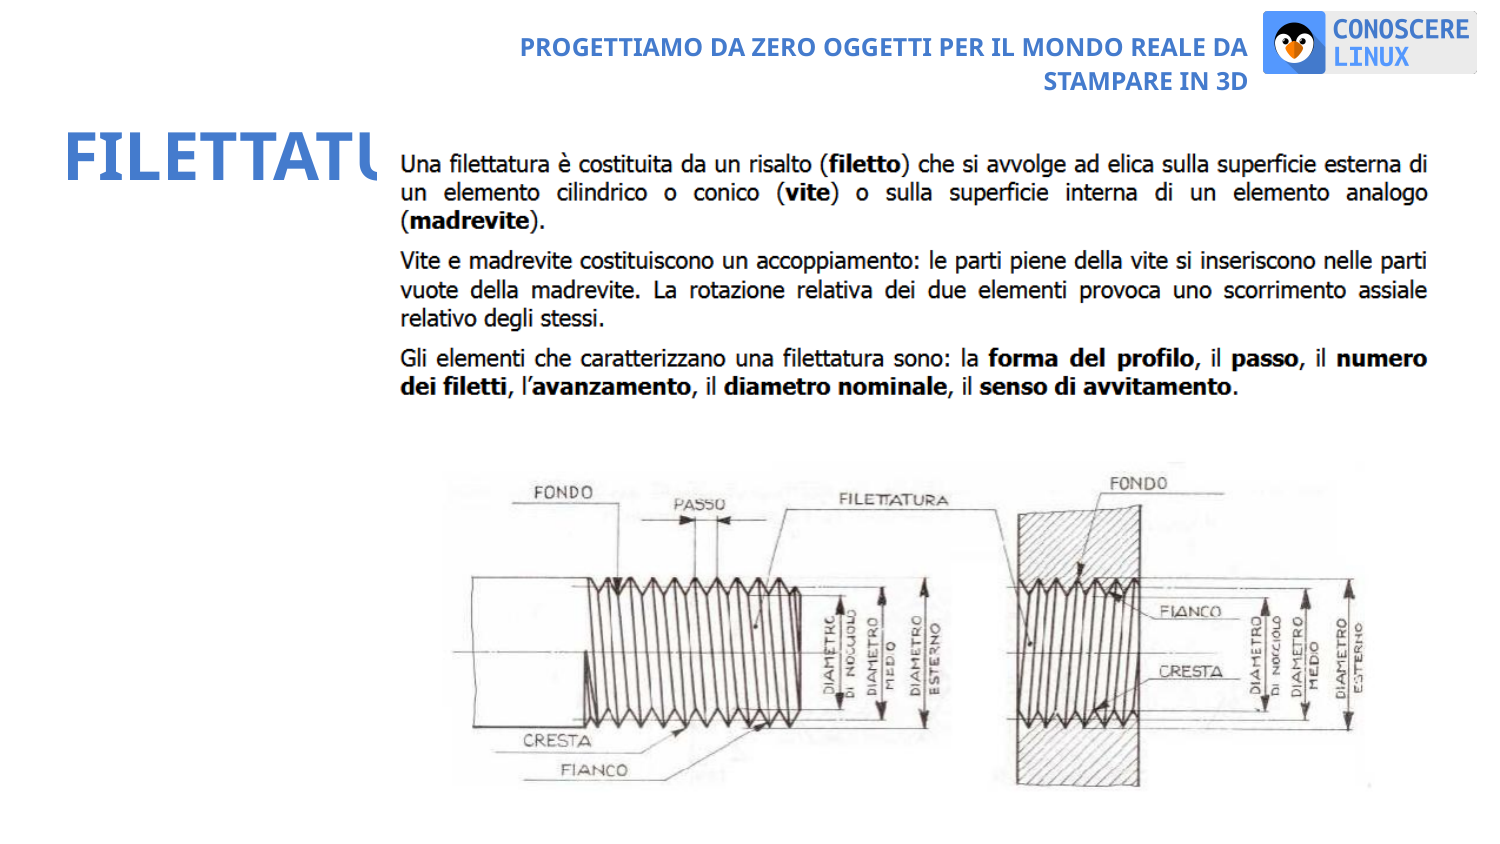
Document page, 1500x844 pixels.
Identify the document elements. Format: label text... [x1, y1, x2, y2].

picture [1263, 11, 1477, 74]
text_box PROGETTIAMO DA ZERO OGGETTI PER IL MONDO REALE DA STAMPARE IN 3D [437, 21, 1264, 91]
picture [377, 123, 1453, 821]
text_box FILETTATURA [47, 102, 780, 260]
